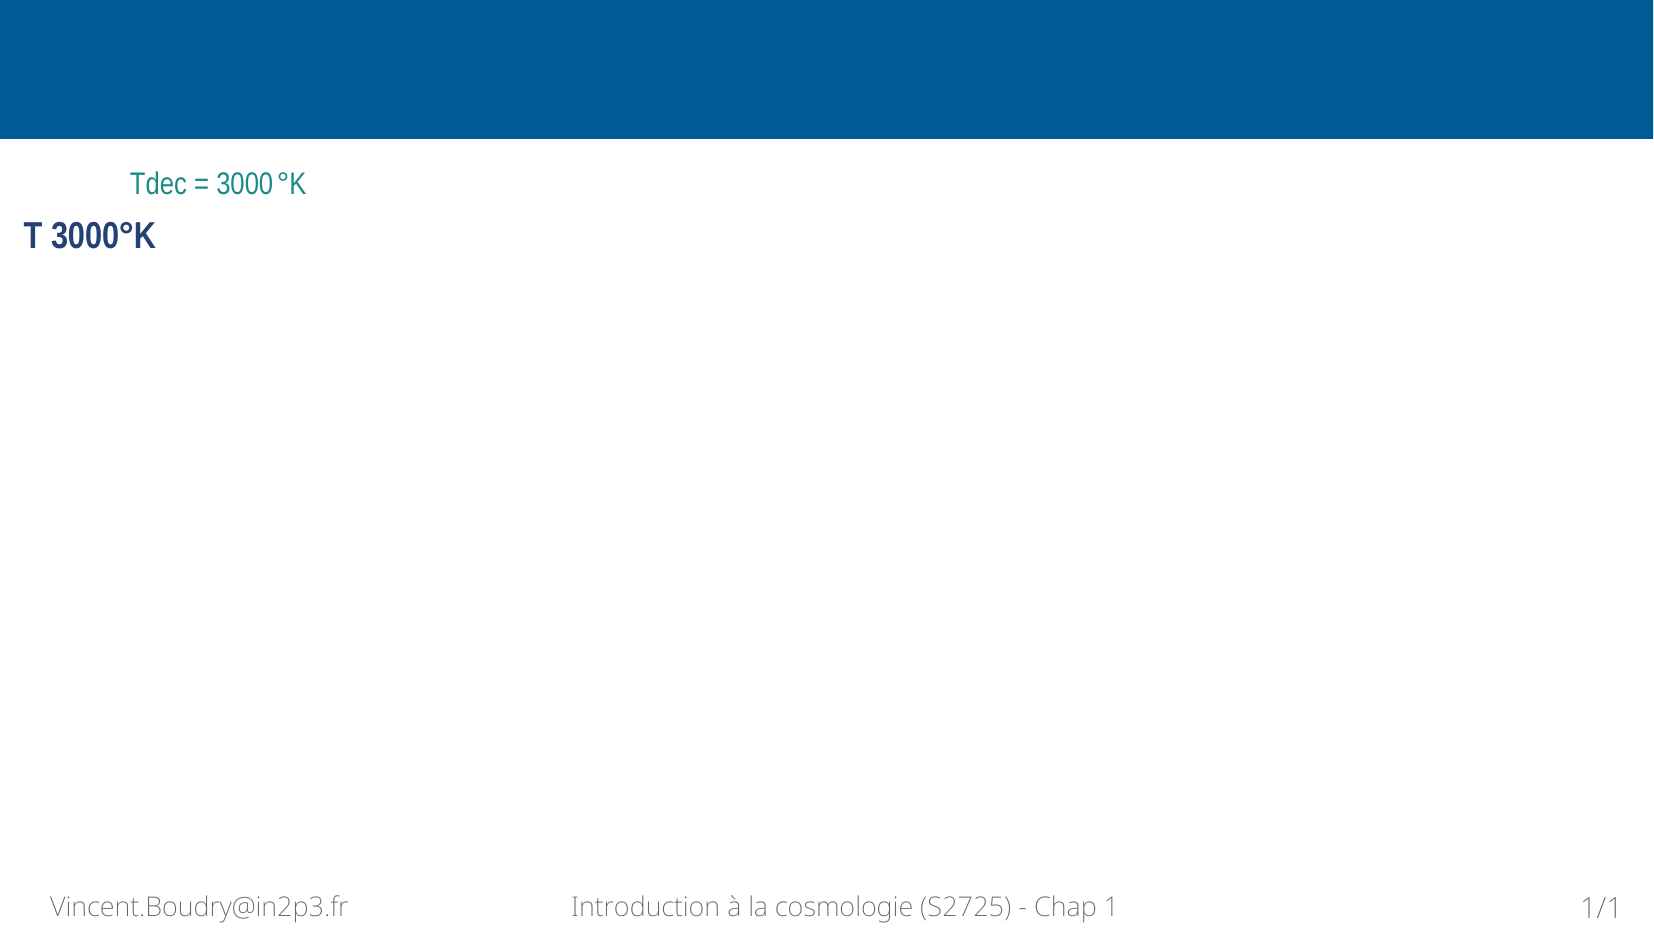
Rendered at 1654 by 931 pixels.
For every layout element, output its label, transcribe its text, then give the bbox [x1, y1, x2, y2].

list Tdec = 3000 °K T 3000°K [23, 164, 1630, 878]
